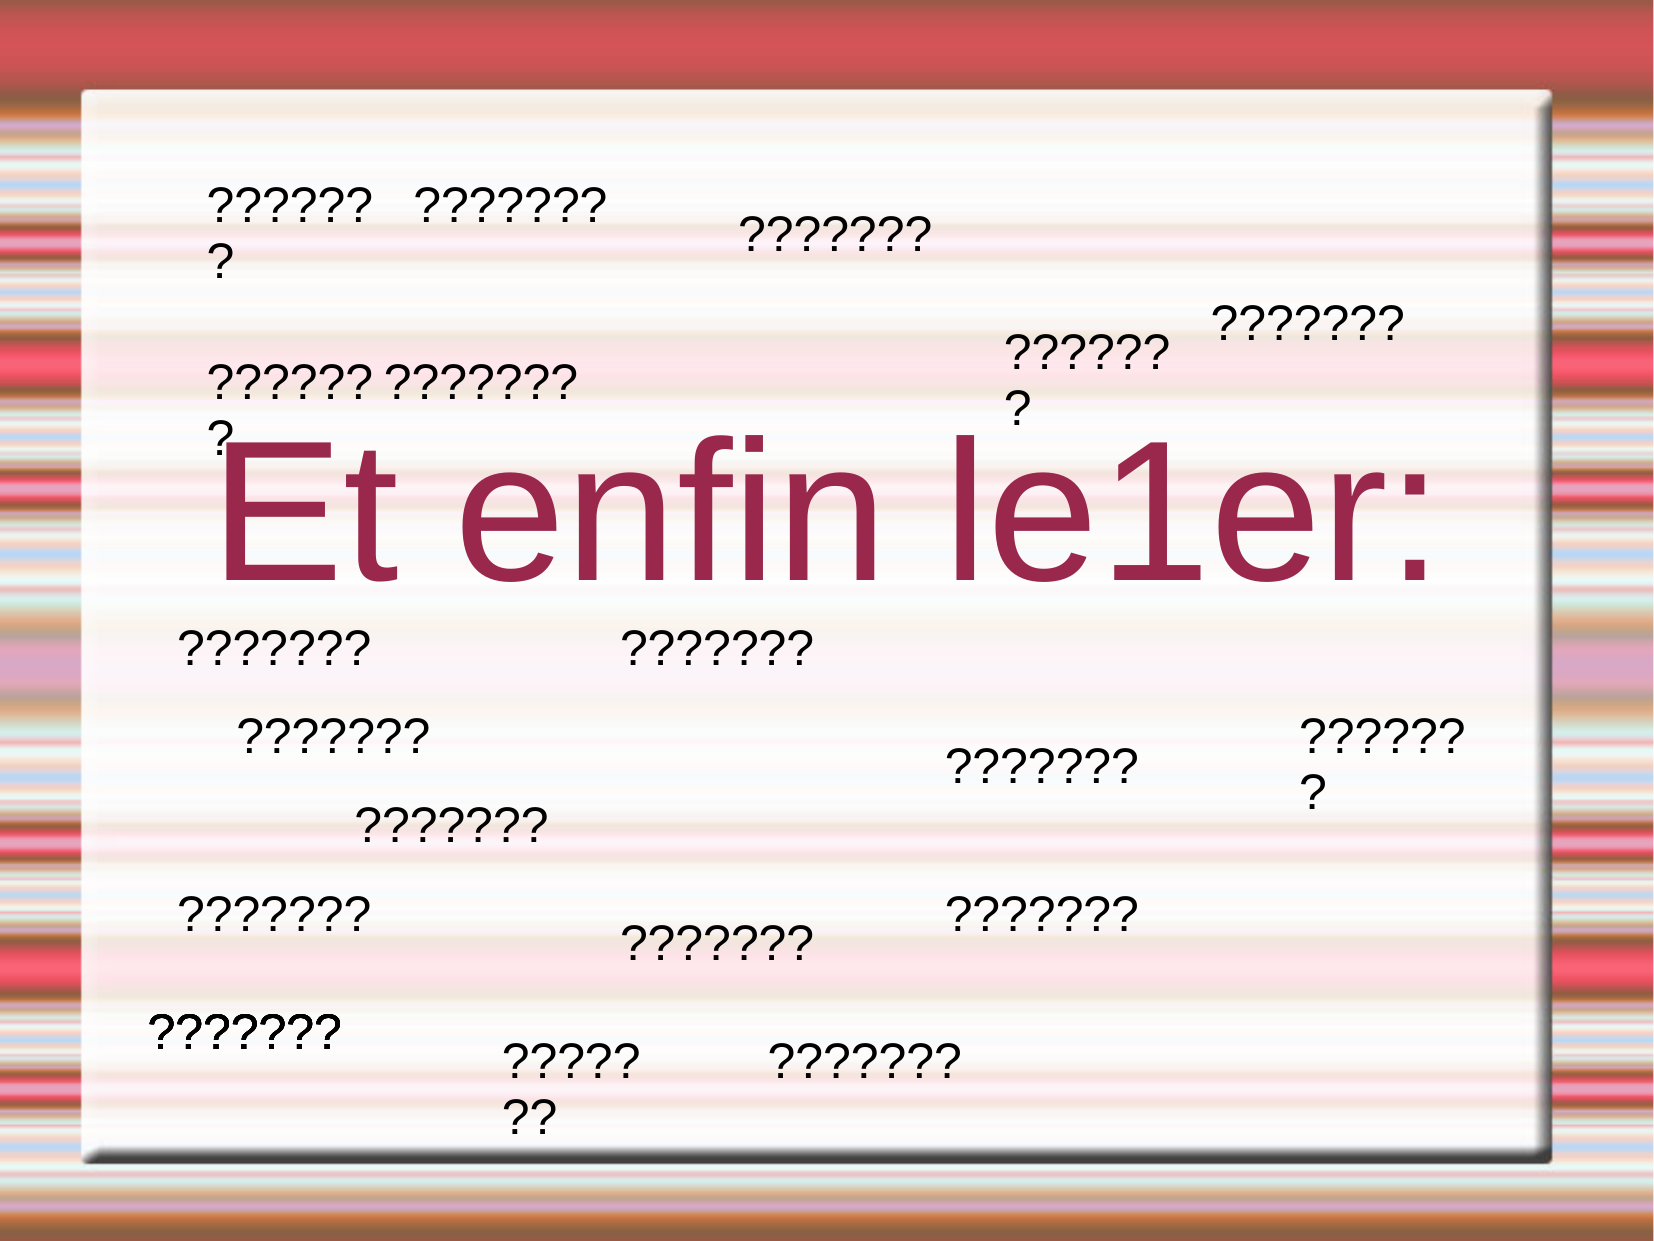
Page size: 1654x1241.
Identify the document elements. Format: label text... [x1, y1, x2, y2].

subtitle Et enfin le1er: [121, 114, 1534, 1132]
text_box ??????? [206, 354, 384, 466]
text_box ??????? [1003, 324, 1182, 437]
text_box ??????? [944, 738, 1299, 794]
text_box ??????? [177, 885, 414, 942]
text_box ??????? [1299, 708, 1477, 821]
text_box ??????? [620, 915, 1004, 972]
text_box ??????? [354, 797, 709, 854]
text_box ??????? [384, 354, 680, 411]
text_box ??????? [501, 1033, 650, 1146]
text_box ??????? [944, 885, 1418, 942]
text_box ??????? [413, 177, 886, 233]
text_box ??????? [1210, 295, 1447, 352]
text_box ??????? [620, 620, 1004, 676]
text_box ??????? [177, 620, 443, 676]
picture [0, 0, 1654, 1241]
text_box ??????? [147, 1003, 502, 1060]
text_box ??????? [767, 1033, 1182, 1090]
text_box ??????? [206, 177, 384, 289]
text_box ??????? [738, 206, 1004, 263]
text_box ??????? [236, 708, 562, 765]
